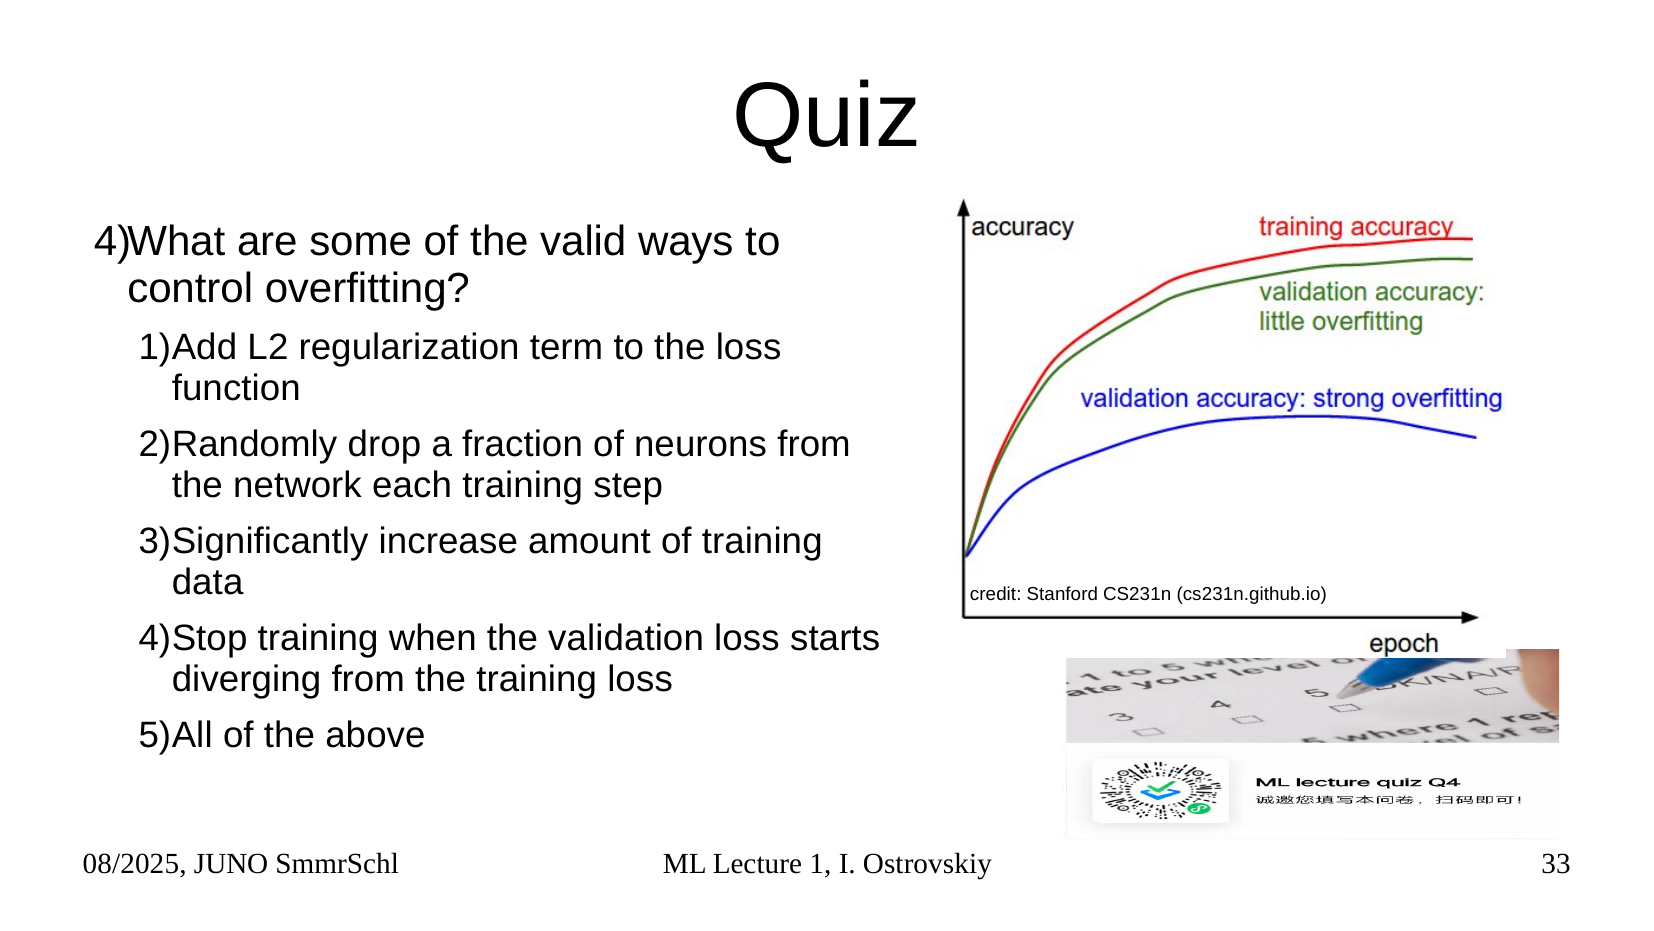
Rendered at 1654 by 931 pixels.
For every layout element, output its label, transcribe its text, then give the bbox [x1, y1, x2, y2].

list What are some of the valid ways to control overfitting? Add L2 regularization term to the loss function Randomly drop a fraction of neurons from the network each training step Significantly increase amount of training data Stop training when the validation loss starts diverging from the training loss All of the above [82, 217, 901, 758]
text_box credit: Stanford CS231n (cs231n.github.io) [955, 576, 1340, 613]
title Quiz [82, 37, 1571, 193]
picture [949, 194, 1560, 841]
